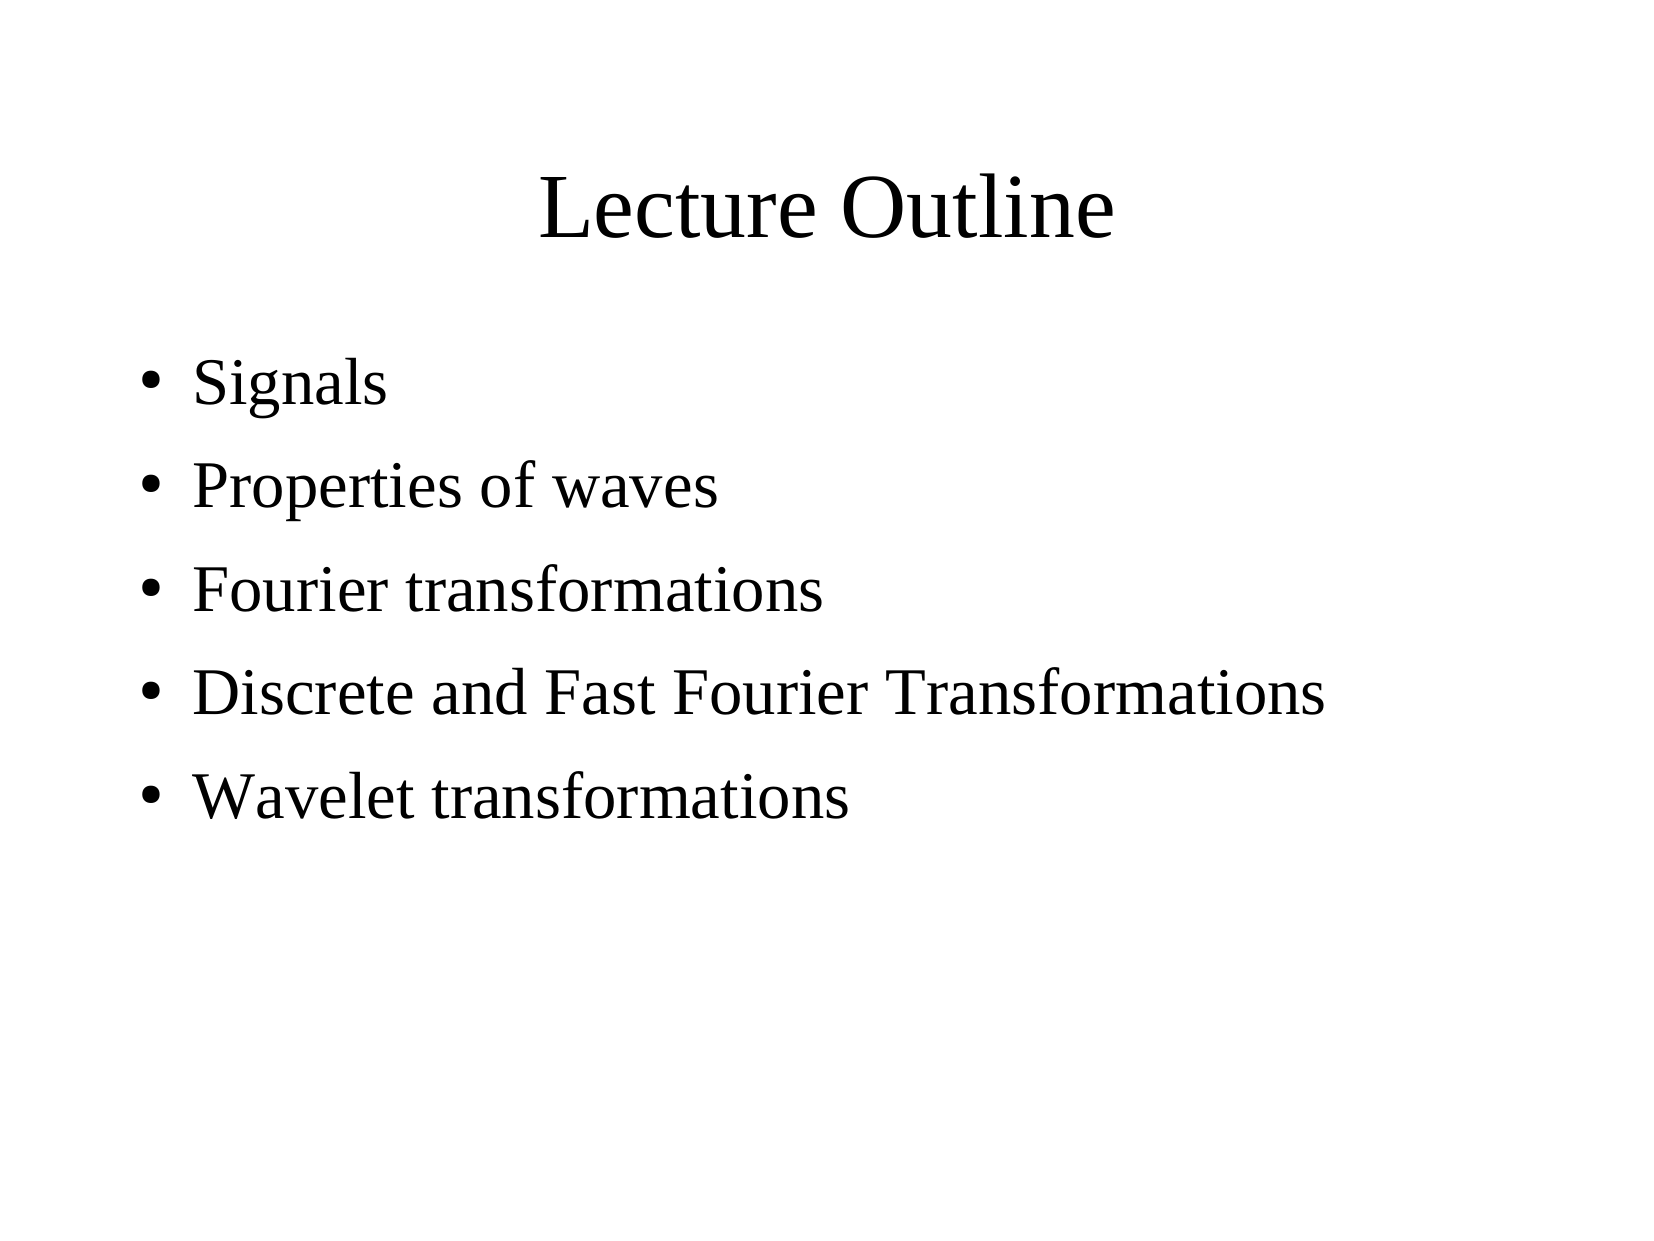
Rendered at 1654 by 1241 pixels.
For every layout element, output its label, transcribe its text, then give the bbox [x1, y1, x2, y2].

title Lecture Outline [121, 102, 1534, 311]
list Signals Properties of waves Fourier transformations Discrete and Fast Fourier Transformations Wavelet transformations [121, 344, 1534, 1127]
